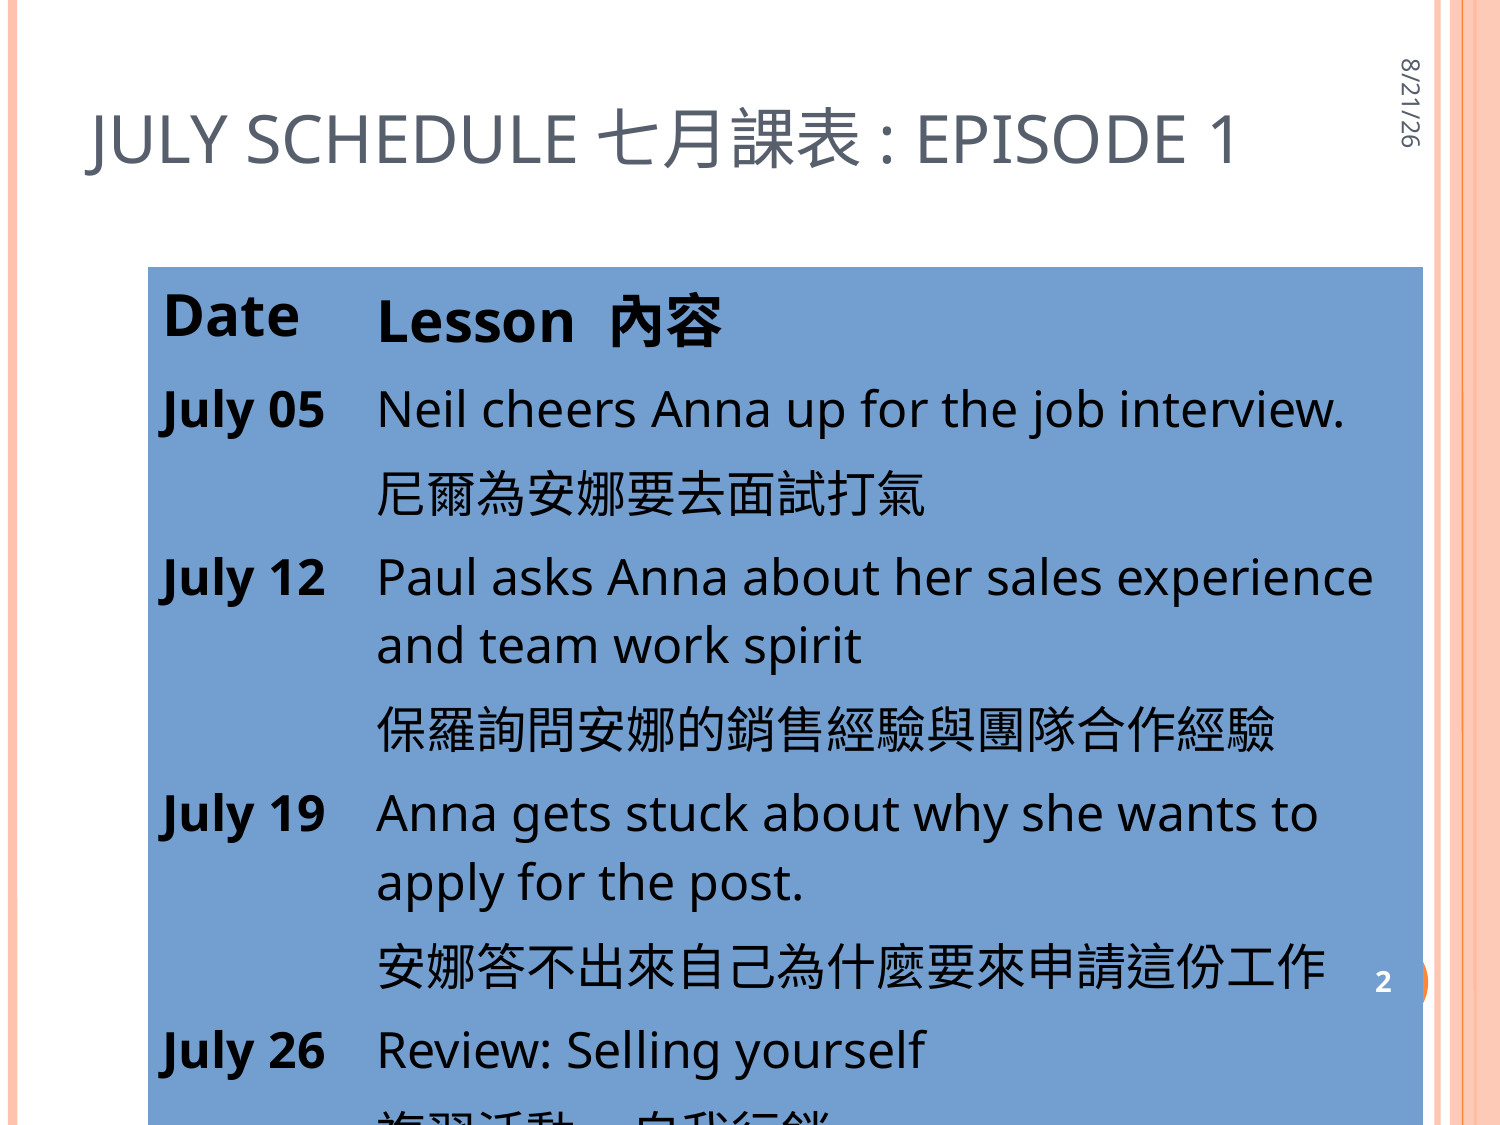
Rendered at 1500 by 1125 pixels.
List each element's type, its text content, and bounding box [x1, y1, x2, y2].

table_cell July 19 [148, 771, 362, 1007]
table_cell July 05 [148, 366, 362, 535]
text_box [1333, 940, 1434, 1027]
table_cell July 12 [148, 535, 362, 771]
table_cell July 26 [148, 1007, 362, 1125]
text_box [1378, 43, 1442, 374]
text_box [1379, 380, 1440, 906]
table_cell Paul asks Anna about her sales experience and team work spirit 保羅詢問安娜的銷售經驗與團隊合作經驗 [362, 535, 1379, 771]
table_header Date [148, 267, 362, 366]
table_header Lesson 內容 [362, 267, 1378, 366]
title July Schedule七月課表: Episode 1 [75, 45, 1282, 185]
table_cell Review: Selling yourself 複習活動: 自我行銷 [362, 1007, 1423, 1125]
table_cell Anna gets stuck about why she wants to apply for the post. 安娜答不出來自己為什麼要來申請這份工作 [362, 771, 1423, 1007]
table_cell Neil cheers Anna up for the job interview. 尼爾為安娜要去面試打氣 [362, 366, 1423, 535]
